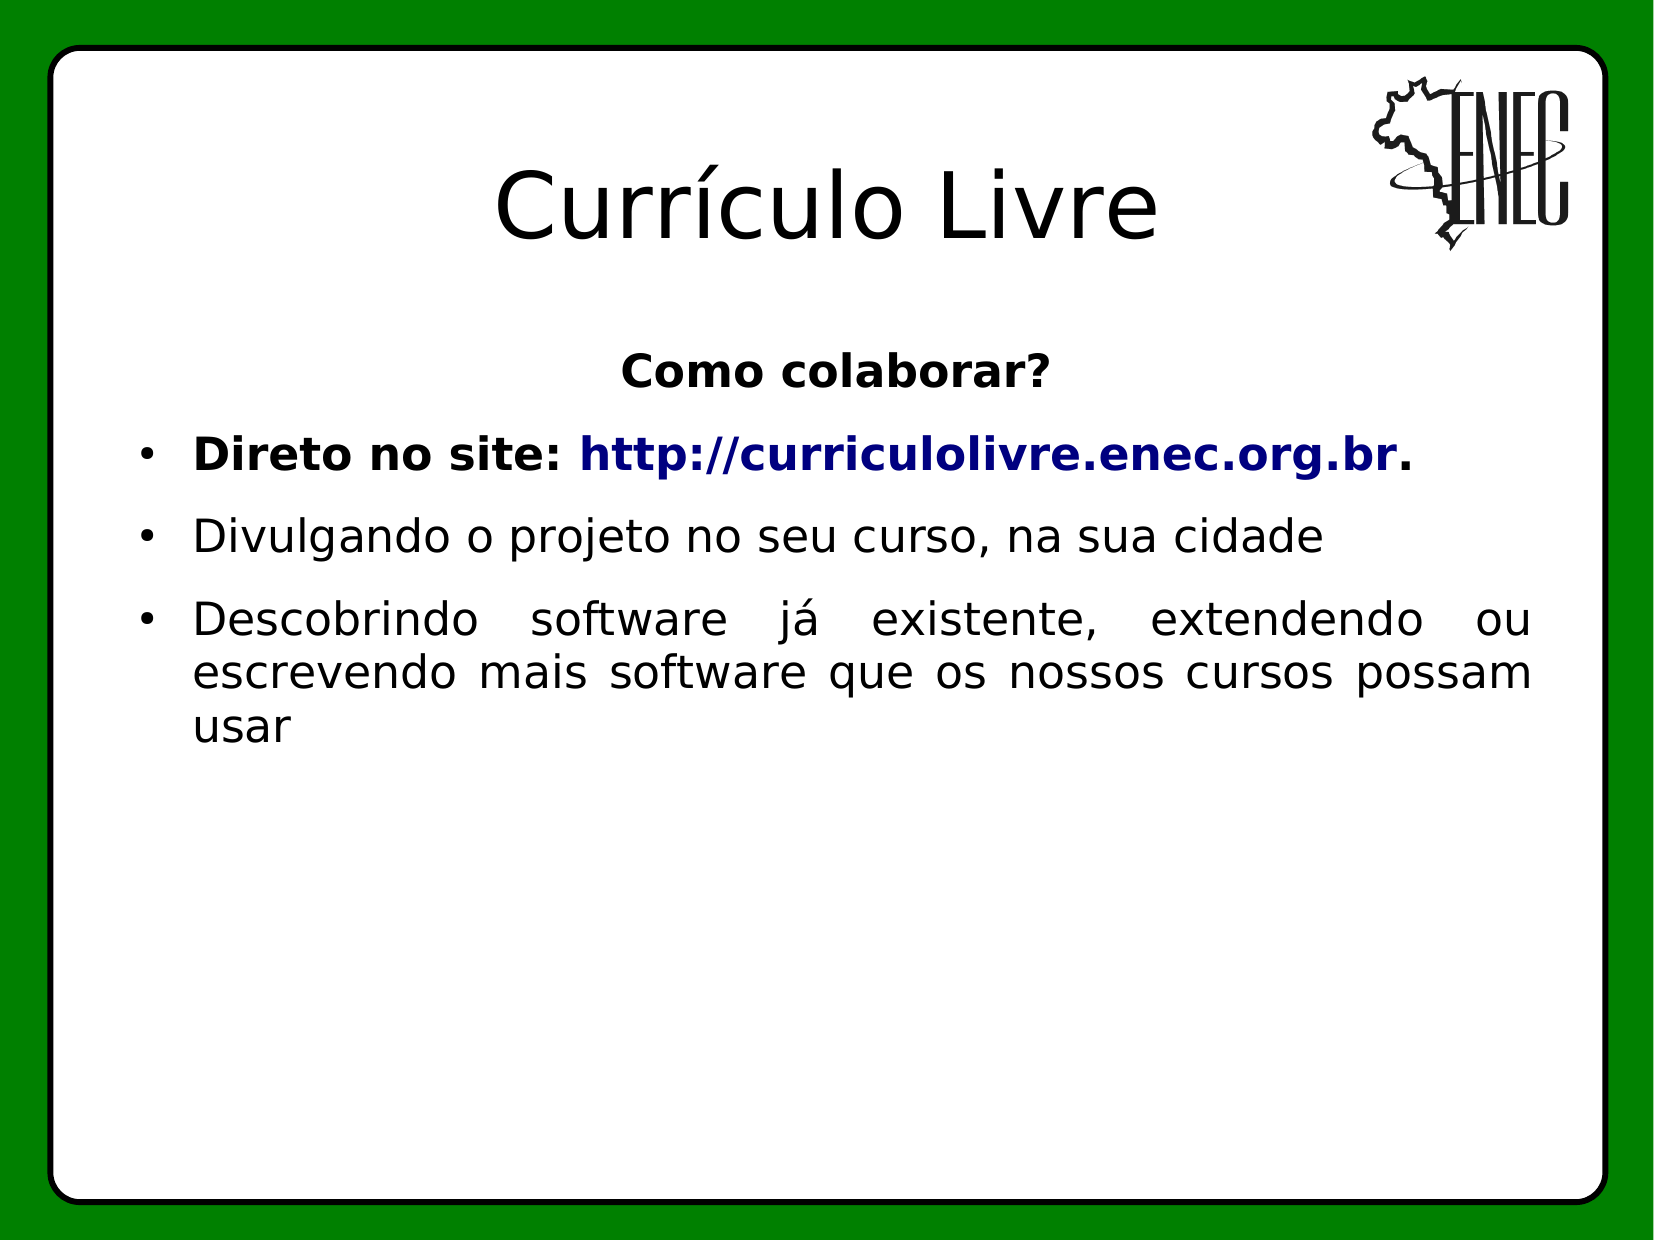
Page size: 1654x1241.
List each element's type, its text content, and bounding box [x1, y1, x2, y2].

title Currículo Livre [121, 102, 1534, 311]
list Como colaborar? Direto no site: http://curriculolivre.enec.org.br. Divulgando o projeto no seu curso, na sua cidade Descobrindo software já existente, extendendo ou escrevendo mais software que os nossos cursos possam usar [121, 344, 1534, 1127]
picture [1367, 71, 1574, 273]
